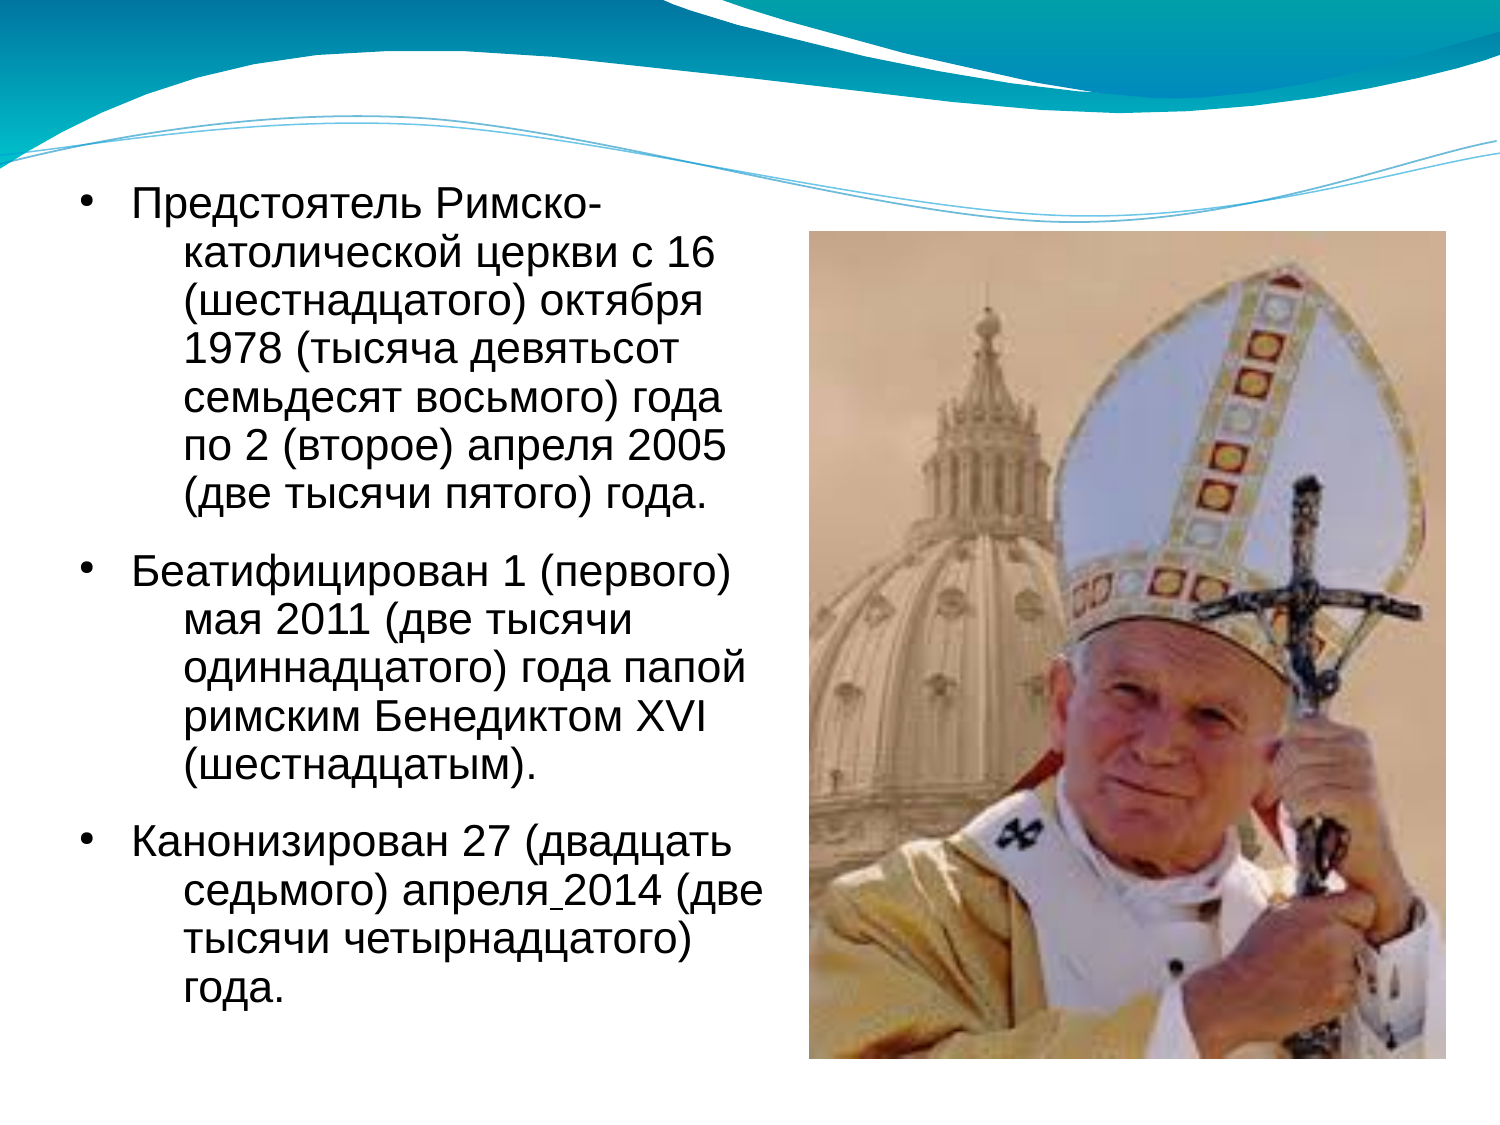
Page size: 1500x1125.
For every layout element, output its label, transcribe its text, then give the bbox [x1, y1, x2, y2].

list Предстоятель Римско-католической церкви с 16 (шестнадцатого) октября 1978 (тысяча девятьсот семьдесят восьмого) года по 2 (второе) апреля 2005 (две тысячи пятого) года. Беатифицирован 1 (первого) мая 2011 (две тысячи одиннадцатого) года папой римским Бенедиктом XVI (шестнадцатым). Канонизирован 27 (двадцать седьмого) апреля 2014 (две тысячи четырнадцатого) года. [29, 172, 786, 1024]
picture [809, 231, 1446, 1059]
